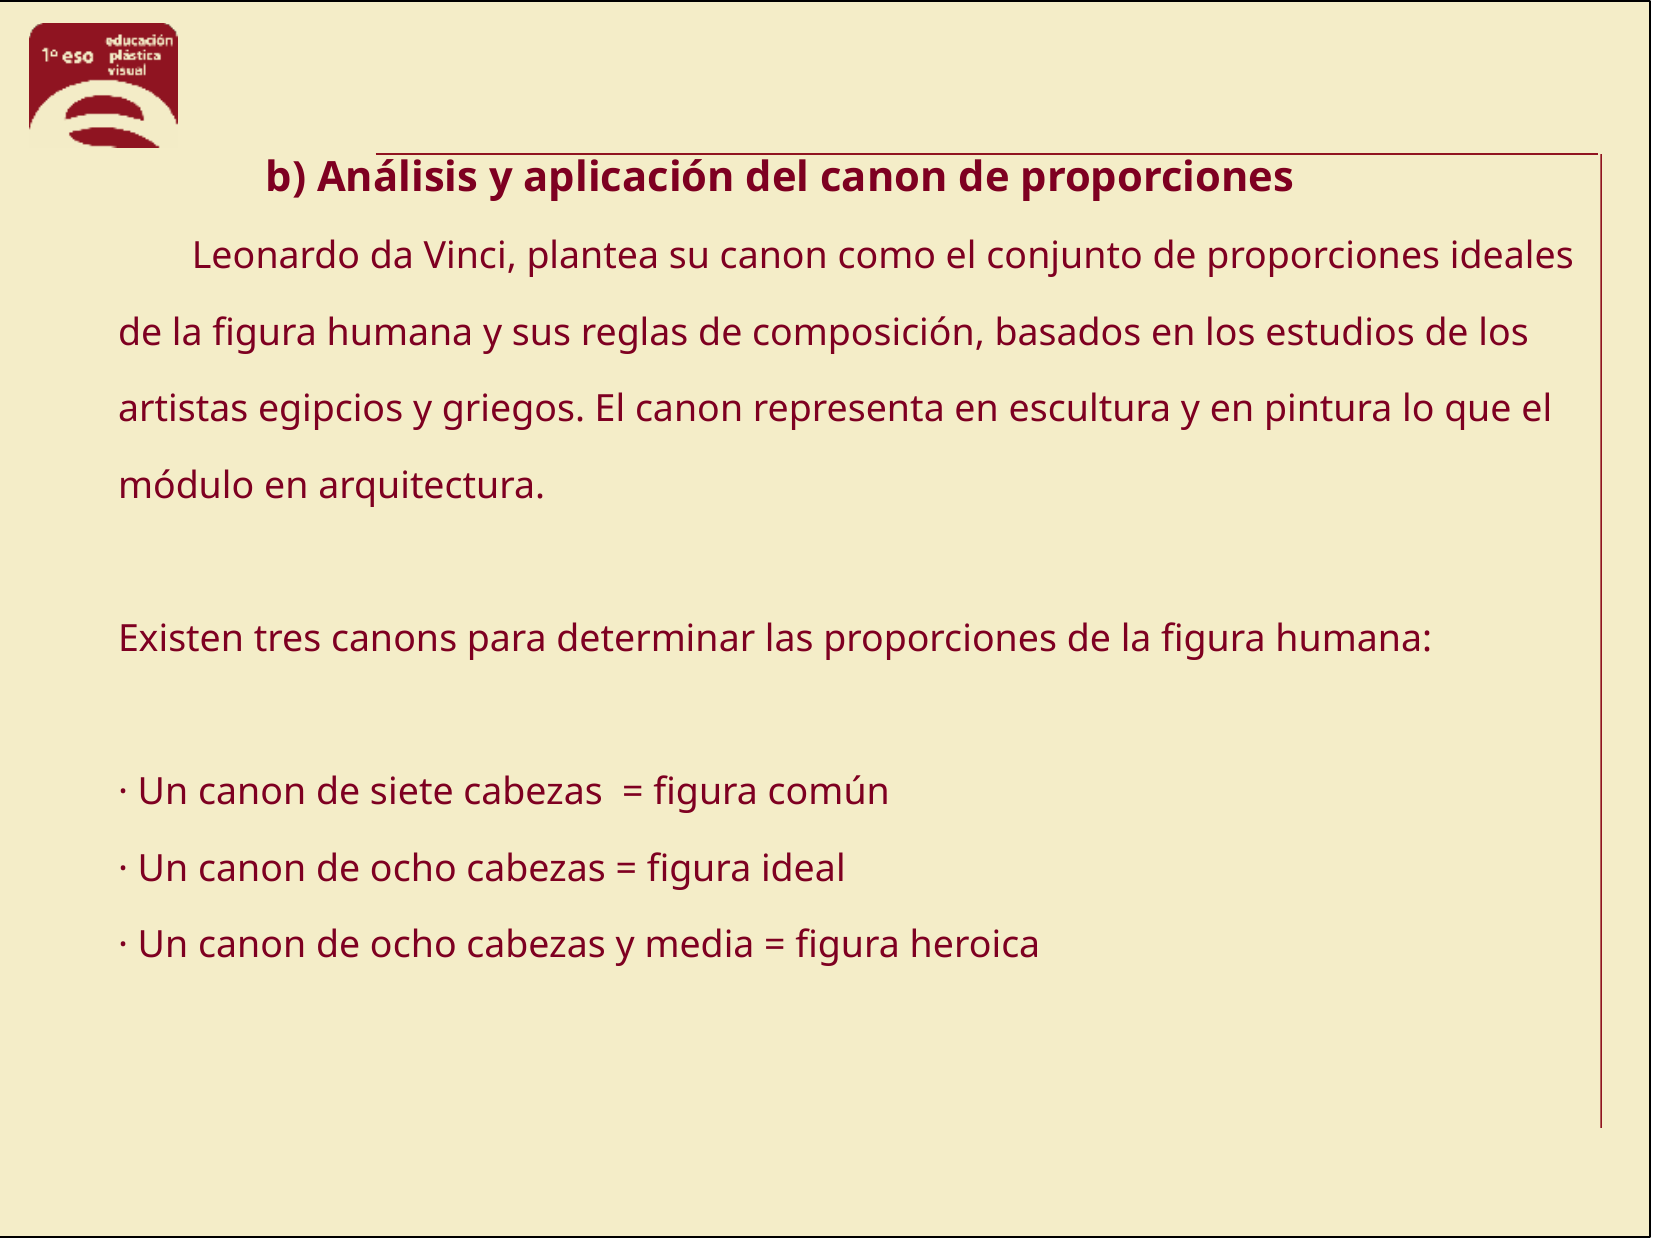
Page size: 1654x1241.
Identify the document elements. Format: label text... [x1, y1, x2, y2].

text_box b) Análisis y aplicación del canon de proporciones Leonardo da Vinci, plantea su canon como el conjunto de proporciones ideales de la figura humana y sus reglas de composición, basados en los estudios de los artistas egipcios y griegos. El canon representa en escultura y en pintura lo que el módulo en arquitectura. Existen tres canons para determinar las proporciones de la figura humana: · Un canon de siete cabezas = figura común · Un canon de ocho cabezas = figura ideal · Un canon de ocho cabezas y media = figura heroica [118, 187, 1595, 1053]
picture [0, 0, 1654, 1241]
